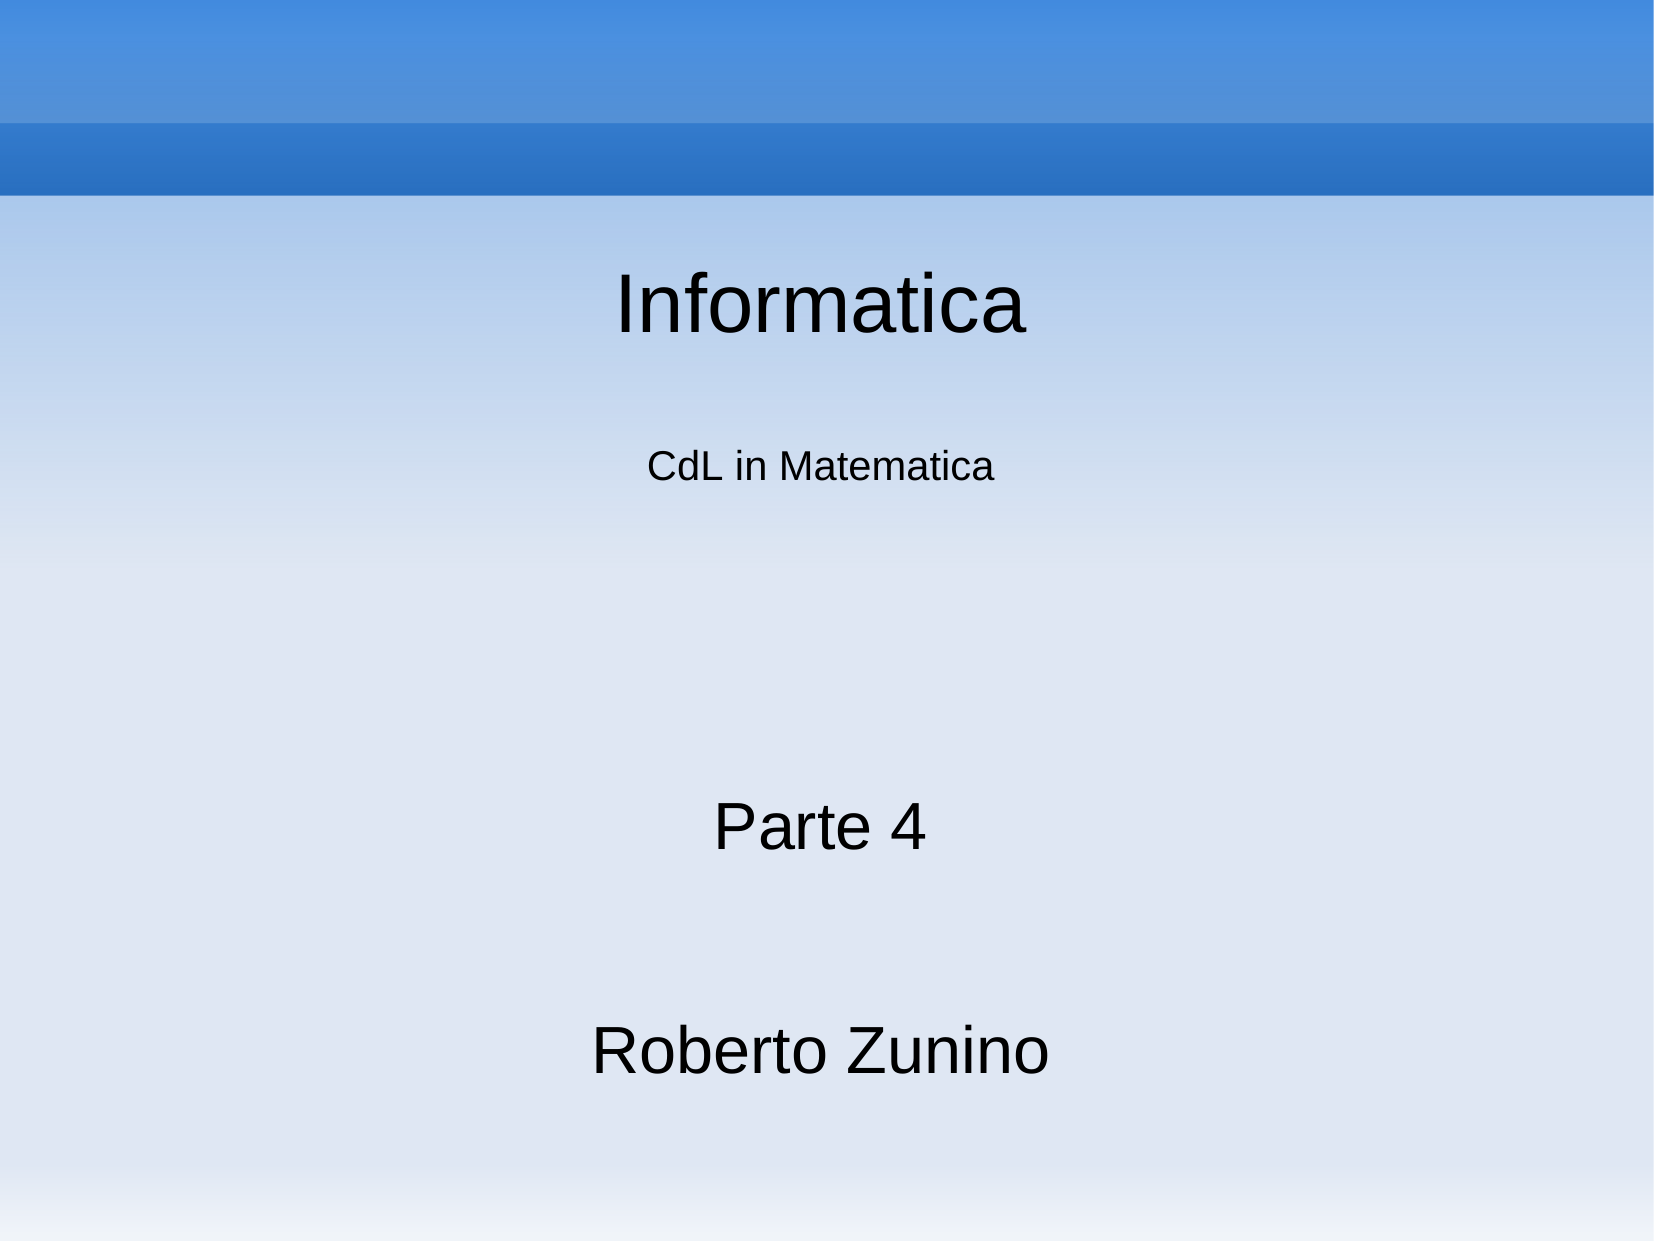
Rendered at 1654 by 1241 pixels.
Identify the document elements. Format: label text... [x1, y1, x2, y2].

subtitle Informatica CdL in Matematica Parte 4 Roberto Zunino [76, 118, 1565, 1227]
picture [0, 0, 1654, 1241]
